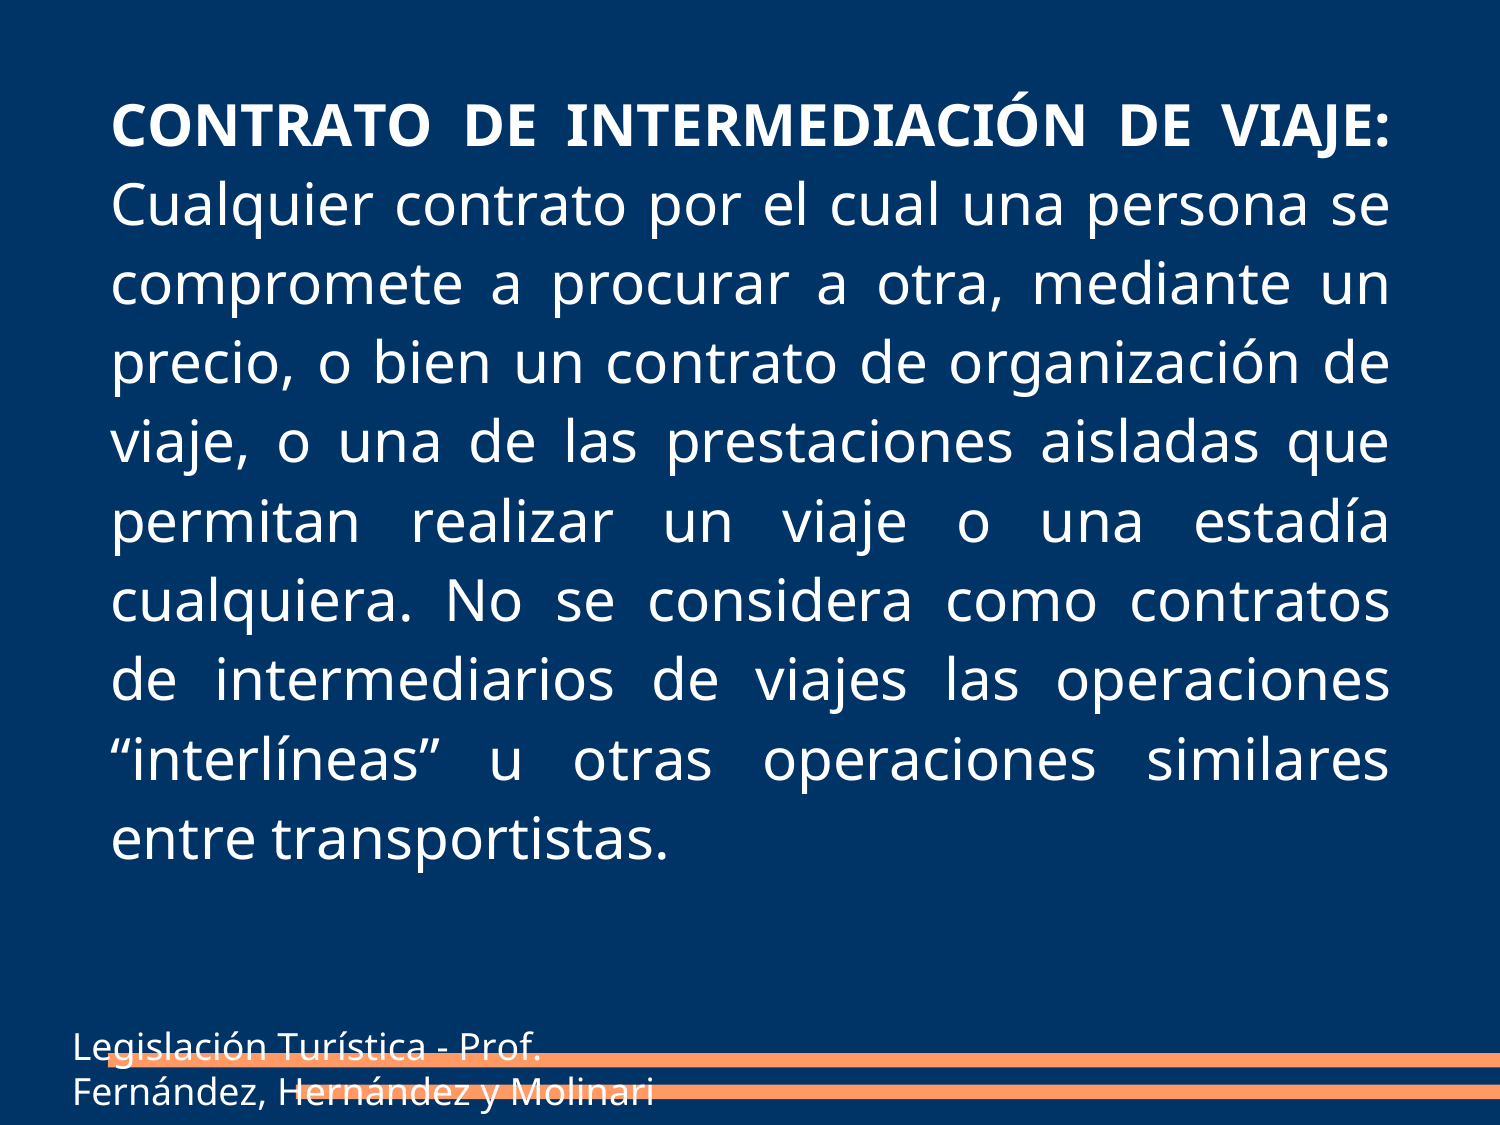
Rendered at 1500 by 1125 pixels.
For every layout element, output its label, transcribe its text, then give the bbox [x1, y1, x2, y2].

subtitle CONTRATO DE INTERMEDIACIÓN DE VIAJE: Cualquier contrato por el cual una persona se compromete a procurar a otra, mediante un precio, o bien un contrato de organización de viaje, o una de las prestaciones aisladas que permitan realizar un viaje o una estadía cualquiera. No se considera como contratos de intermediarios de viajes las operaciones “interlíneas” u otras operaciones similares entre transportistas. [110, 41, 1392, 1027]
footer Legislación Turística - Prof. Fernández, Hernández y Molinari [57, 1015, 756, 1066]
